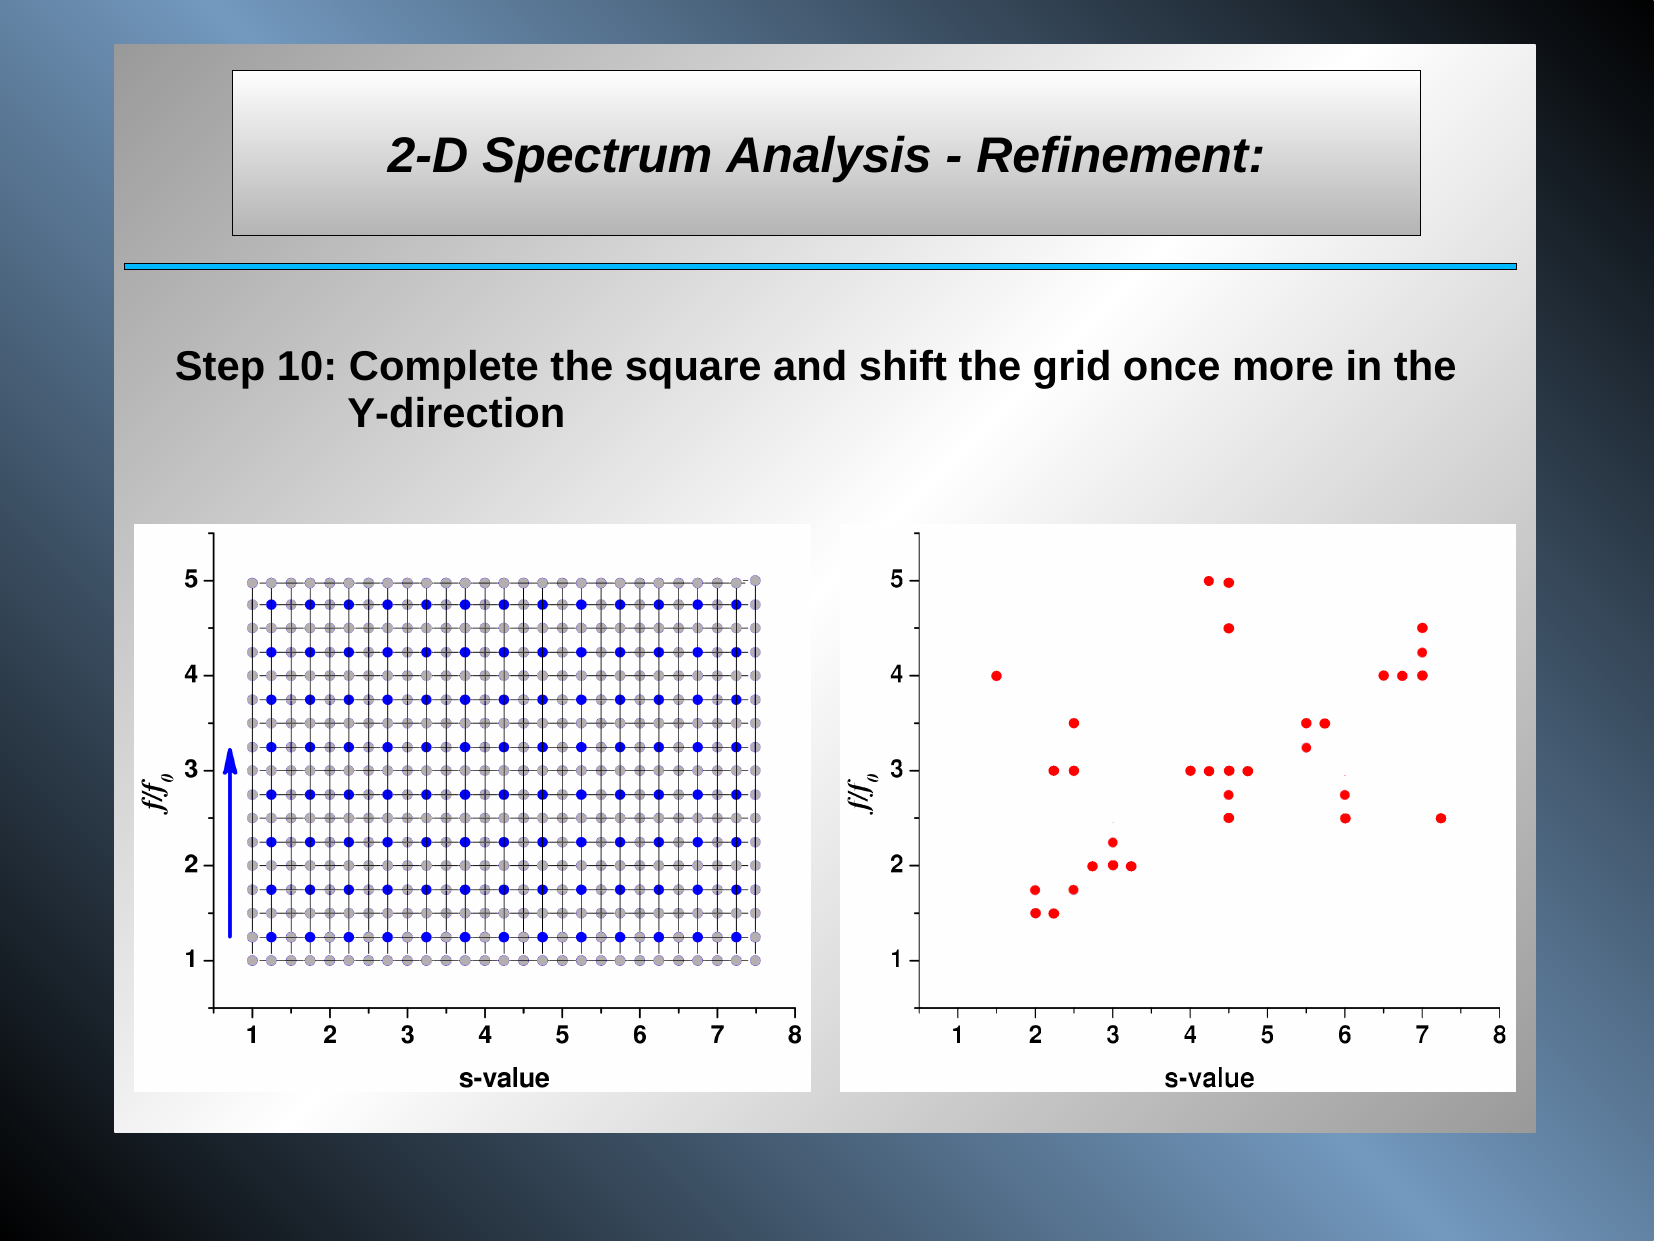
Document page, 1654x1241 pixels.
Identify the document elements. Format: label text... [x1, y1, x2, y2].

picture [134, 524, 811, 1092]
text_box [232, 70, 1421, 236]
text_box [124, 263, 1517, 270]
picture [840, 524, 1516, 1092]
text_box Step 10: Complete the square and shift the grid once more in the Y-direction [137, 343, 1491, 437]
text_box 2-D Spectrum Analysis - Refinement: [246, 127, 1407, 183]
